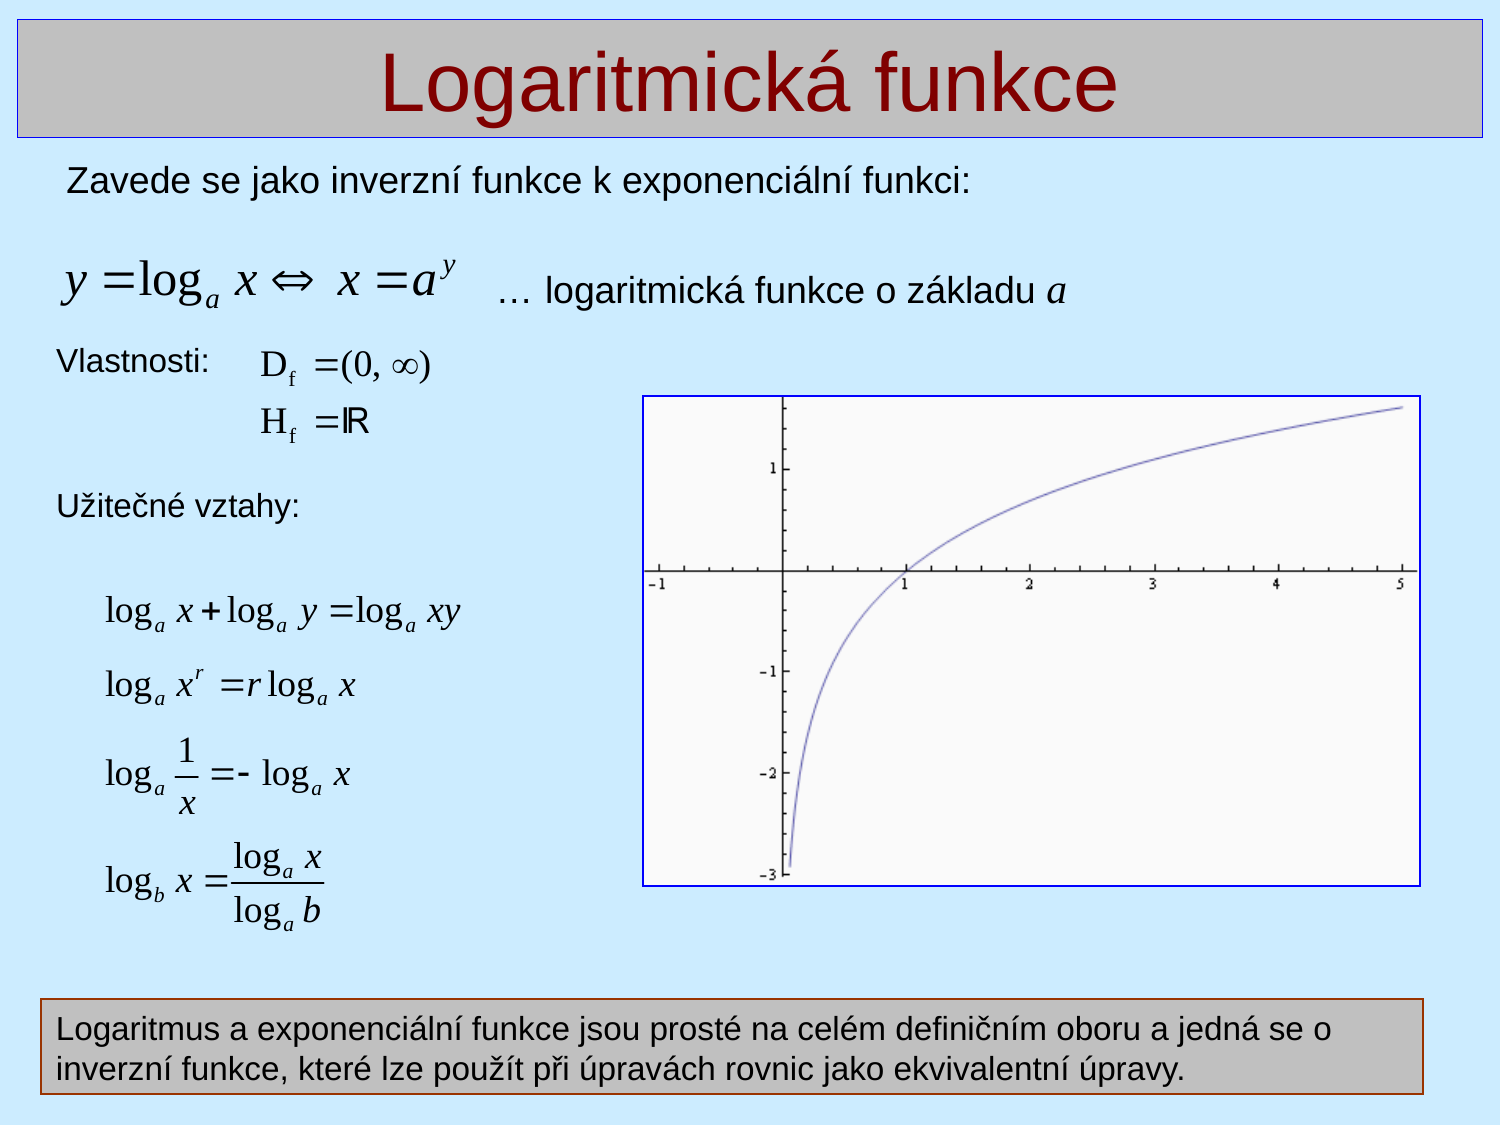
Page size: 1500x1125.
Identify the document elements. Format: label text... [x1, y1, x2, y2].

title Logaritmická funkce [17, 19, 1483, 138]
picture [99, 727, 359, 823]
text_box Zavede se jako inverzní funkce k exponenciální funkci: … logaritmická funkce o základu a Vlastnosti: Užitečné vztahy: [41, 148, 1471, 575]
picture [99, 585, 469, 642]
picture [254, 339, 438, 453]
picture [99, 656, 363, 715]
picture [643, 397, 1419, 885]
text_box Logaritmus a exponenciální funkce jsou prosté na celém definičním oboru a jedná se o inverzní funkce, které lze použít při úpravách rovnic jako ekvivalentní úpravy. [41, 999, 1424, 1095]
picture [52, 241, 465, 321]
picture [99, 833, 332, 940]
